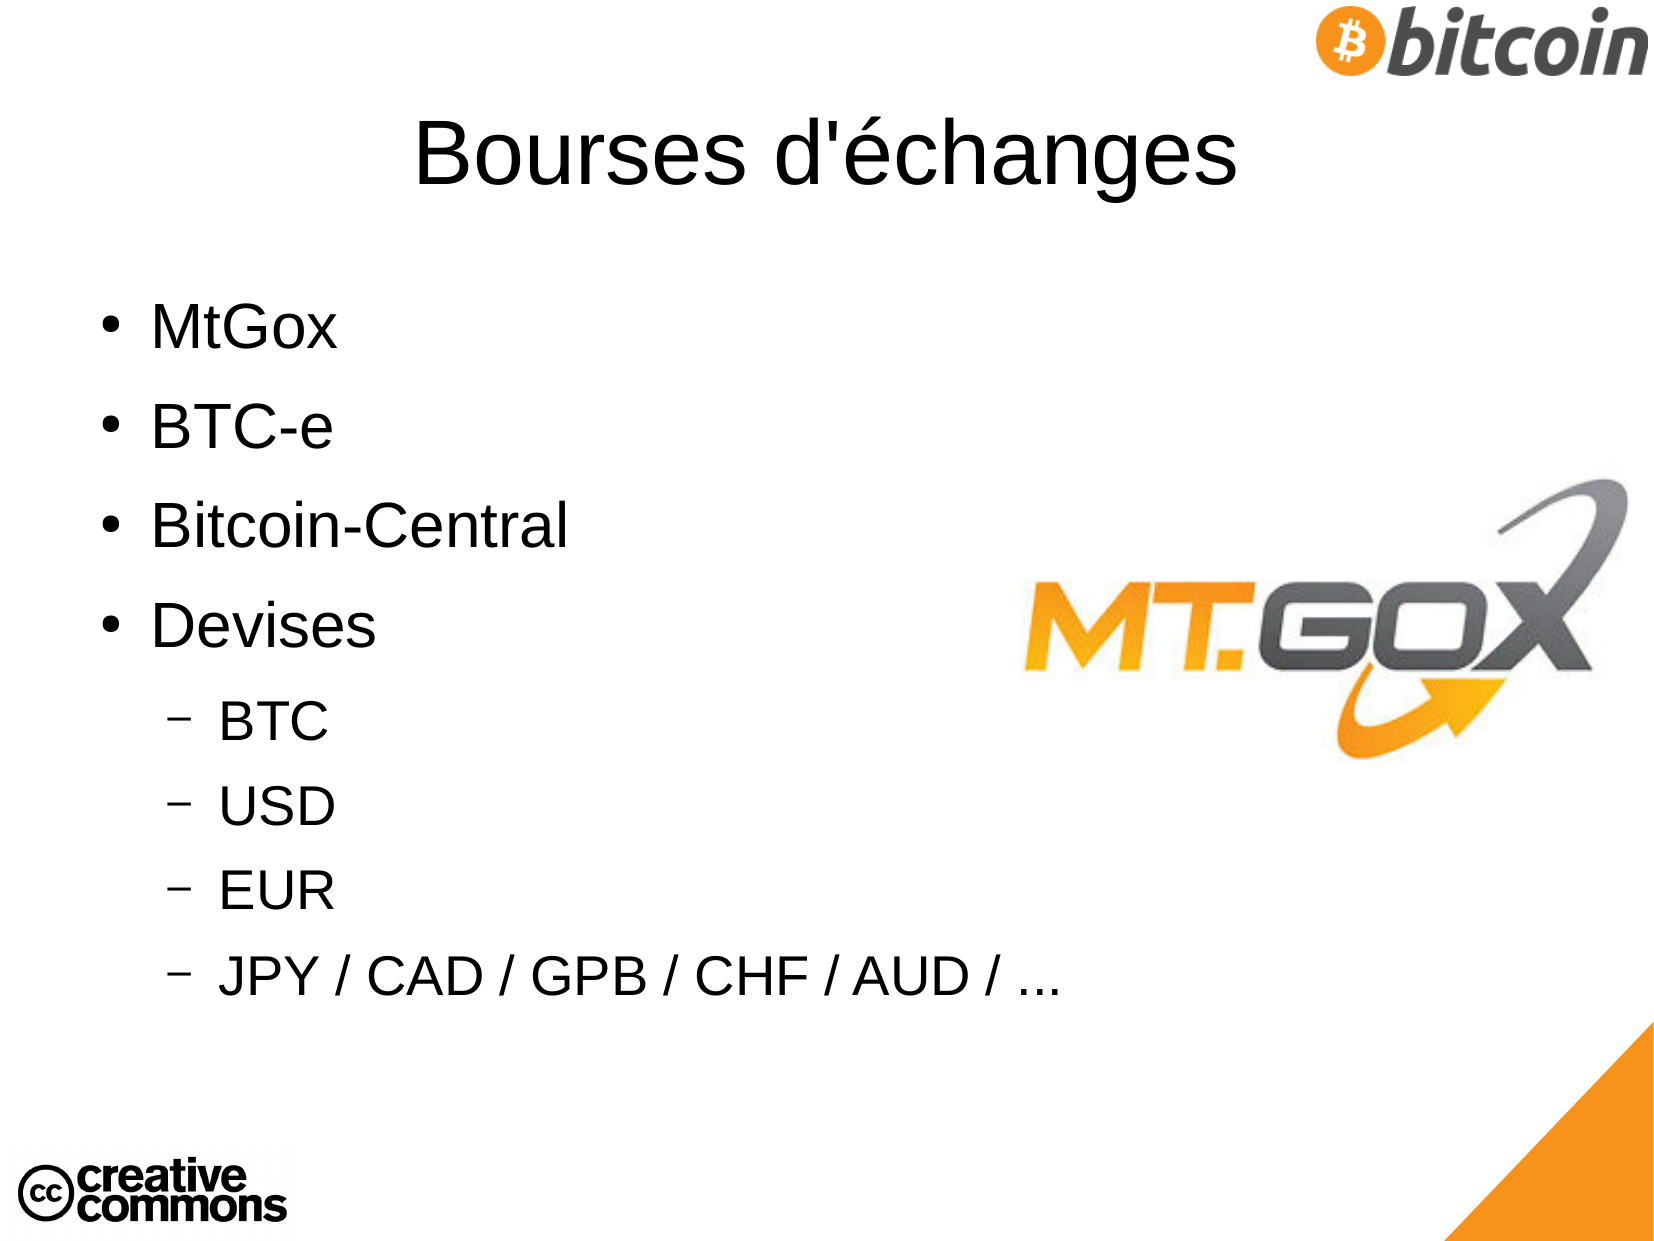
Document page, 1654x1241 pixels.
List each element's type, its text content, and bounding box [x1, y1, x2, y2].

title Bourses d'échanges [82, 49, 1571, 257]
picture [1316, 6, 1648, 76]
picture [1005, 330, 1630, 956]
list MtGox BTC-e Bitcoin-Central Devises BTC USD EUR JPY / CAD / GPB / CHF / AUD / ... [82, 290, 1538, 1010]
picture [3, 1139, 296, 1241]
